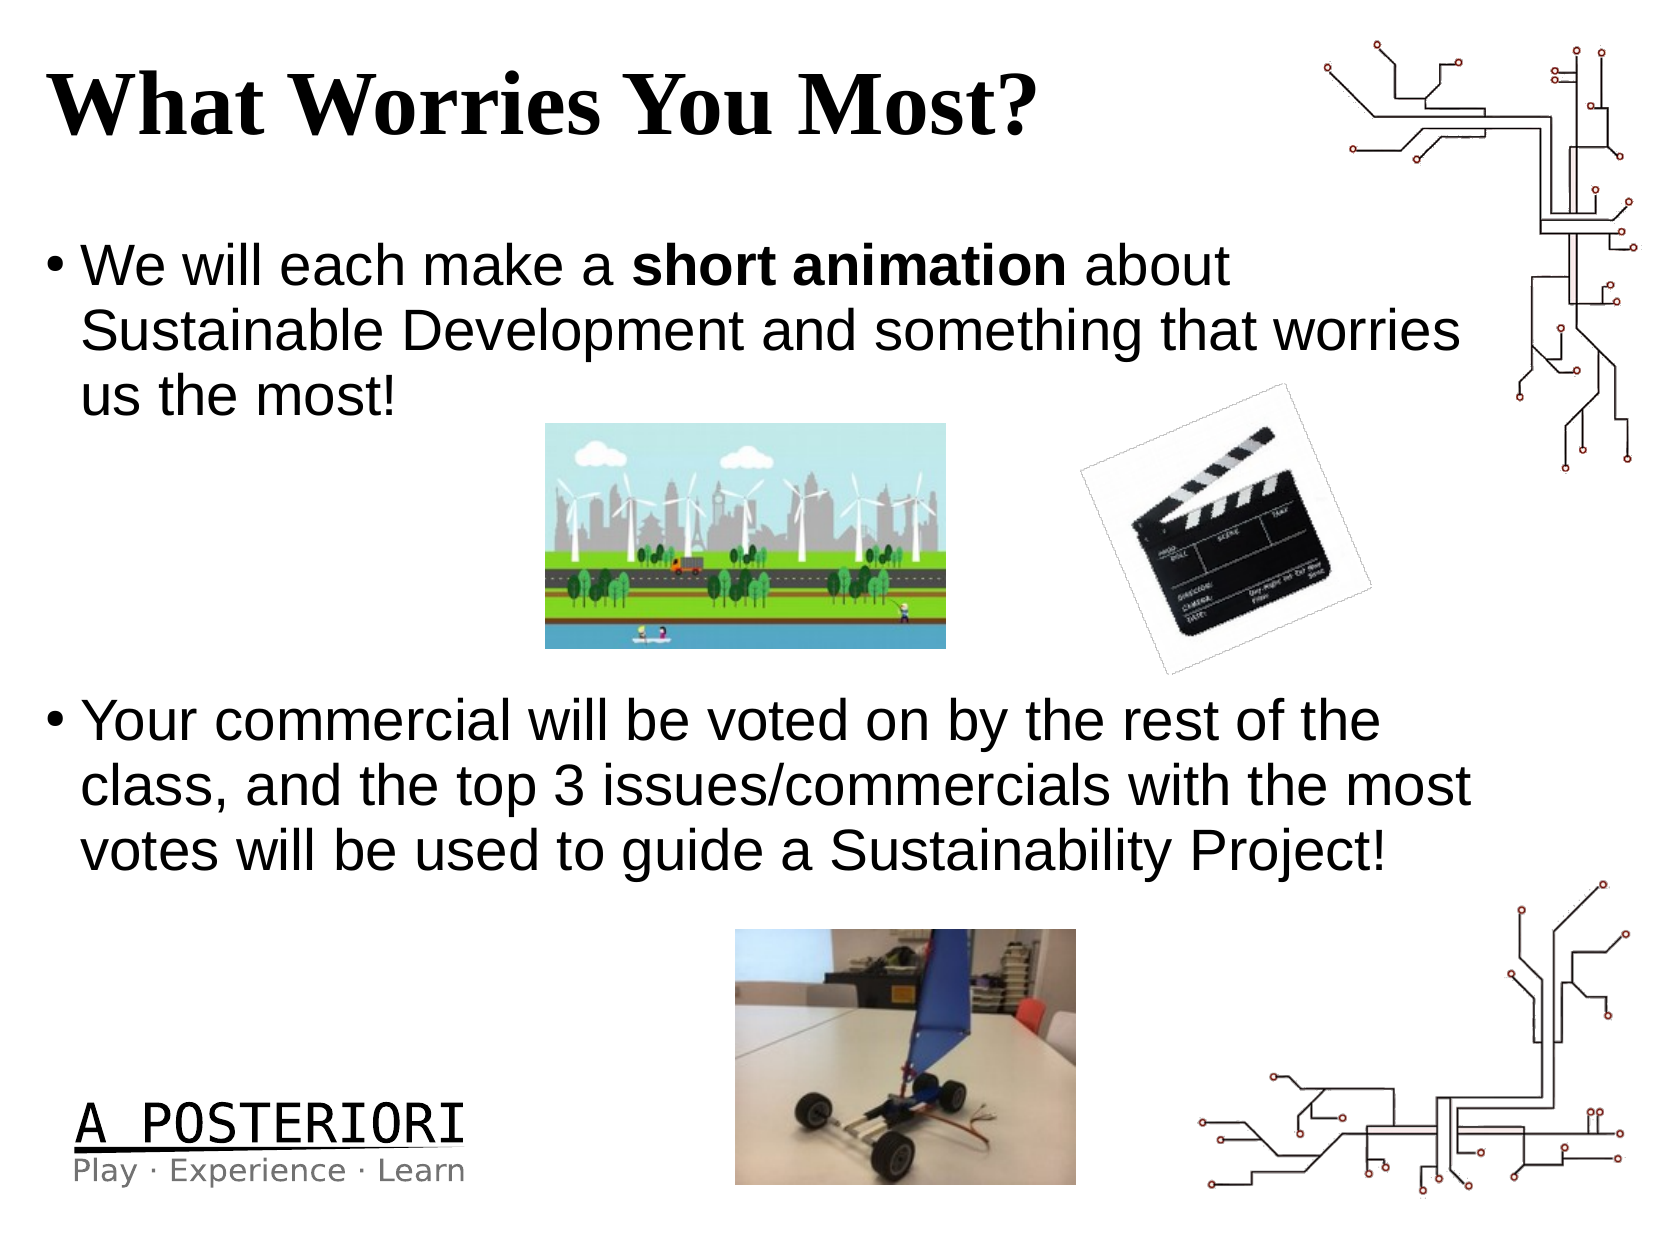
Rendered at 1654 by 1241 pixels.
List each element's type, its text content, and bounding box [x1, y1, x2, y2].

picture [1175, 862, 1636, 1201]
text_box We will each make a short animation about Sustainable Development and something that worries us the most! Your commercial will be voted on by the rest of the class, and the top 3 issues/commercials with the most votes will be used to guide a Sustainability Project! [30, 225, 1516, 997]
picture [1305, 35, 1643, 496]
picture [545, 423, 946, 649]
picture [735, 929, 1076, 1186]
picture [73, 1101, 466, 1189]
title What Worries You Most? [11, 14, 1077, 192]
